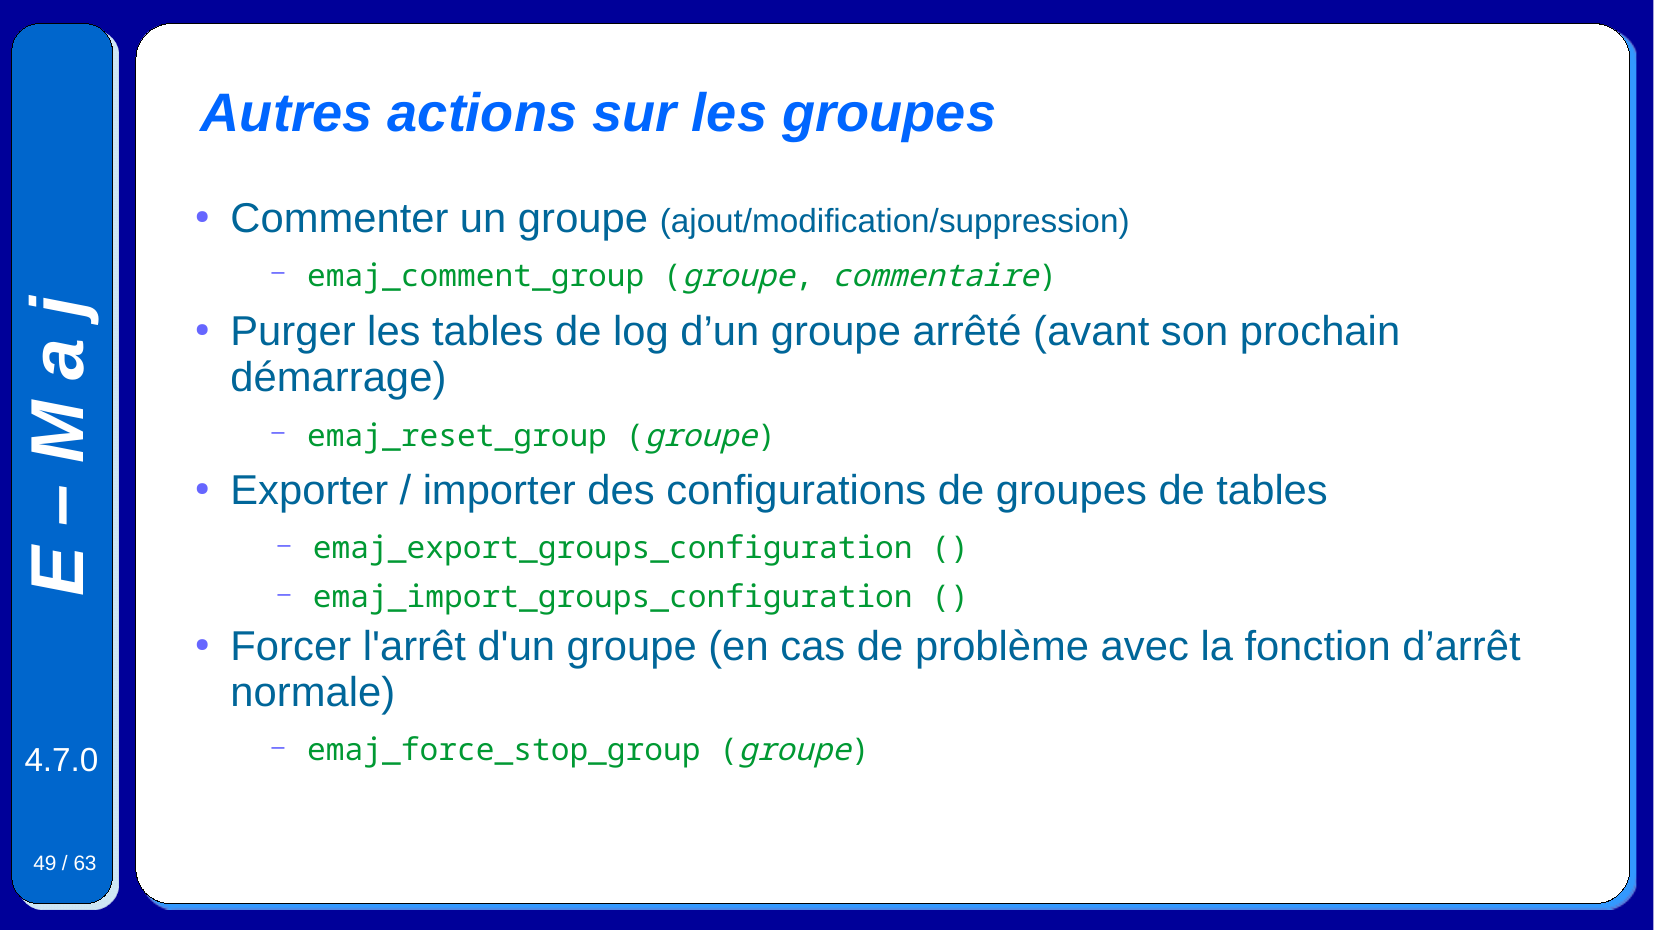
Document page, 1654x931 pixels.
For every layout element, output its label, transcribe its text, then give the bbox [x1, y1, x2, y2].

list Commenter un groupe (ajout/modification/suppression) emaj_comment_group (groupe, commentaire) Purger les tables de log d’un groupe arrêté (avant son prochain démarrage) emaj_reset_group (groupe) Exporter / importer des configurations de groupes de tables emaj_export_groups_configuration () emaj_import_groups_configuration () Forcer l'arrêt d'un groupe (en cas de problème avec la fonction d’arrêt normale) emaj_force_stop_group (groupe) [177, 194, 1587, 891]
title Autres actions sur les groupes [200, 34, 1575, 191]
